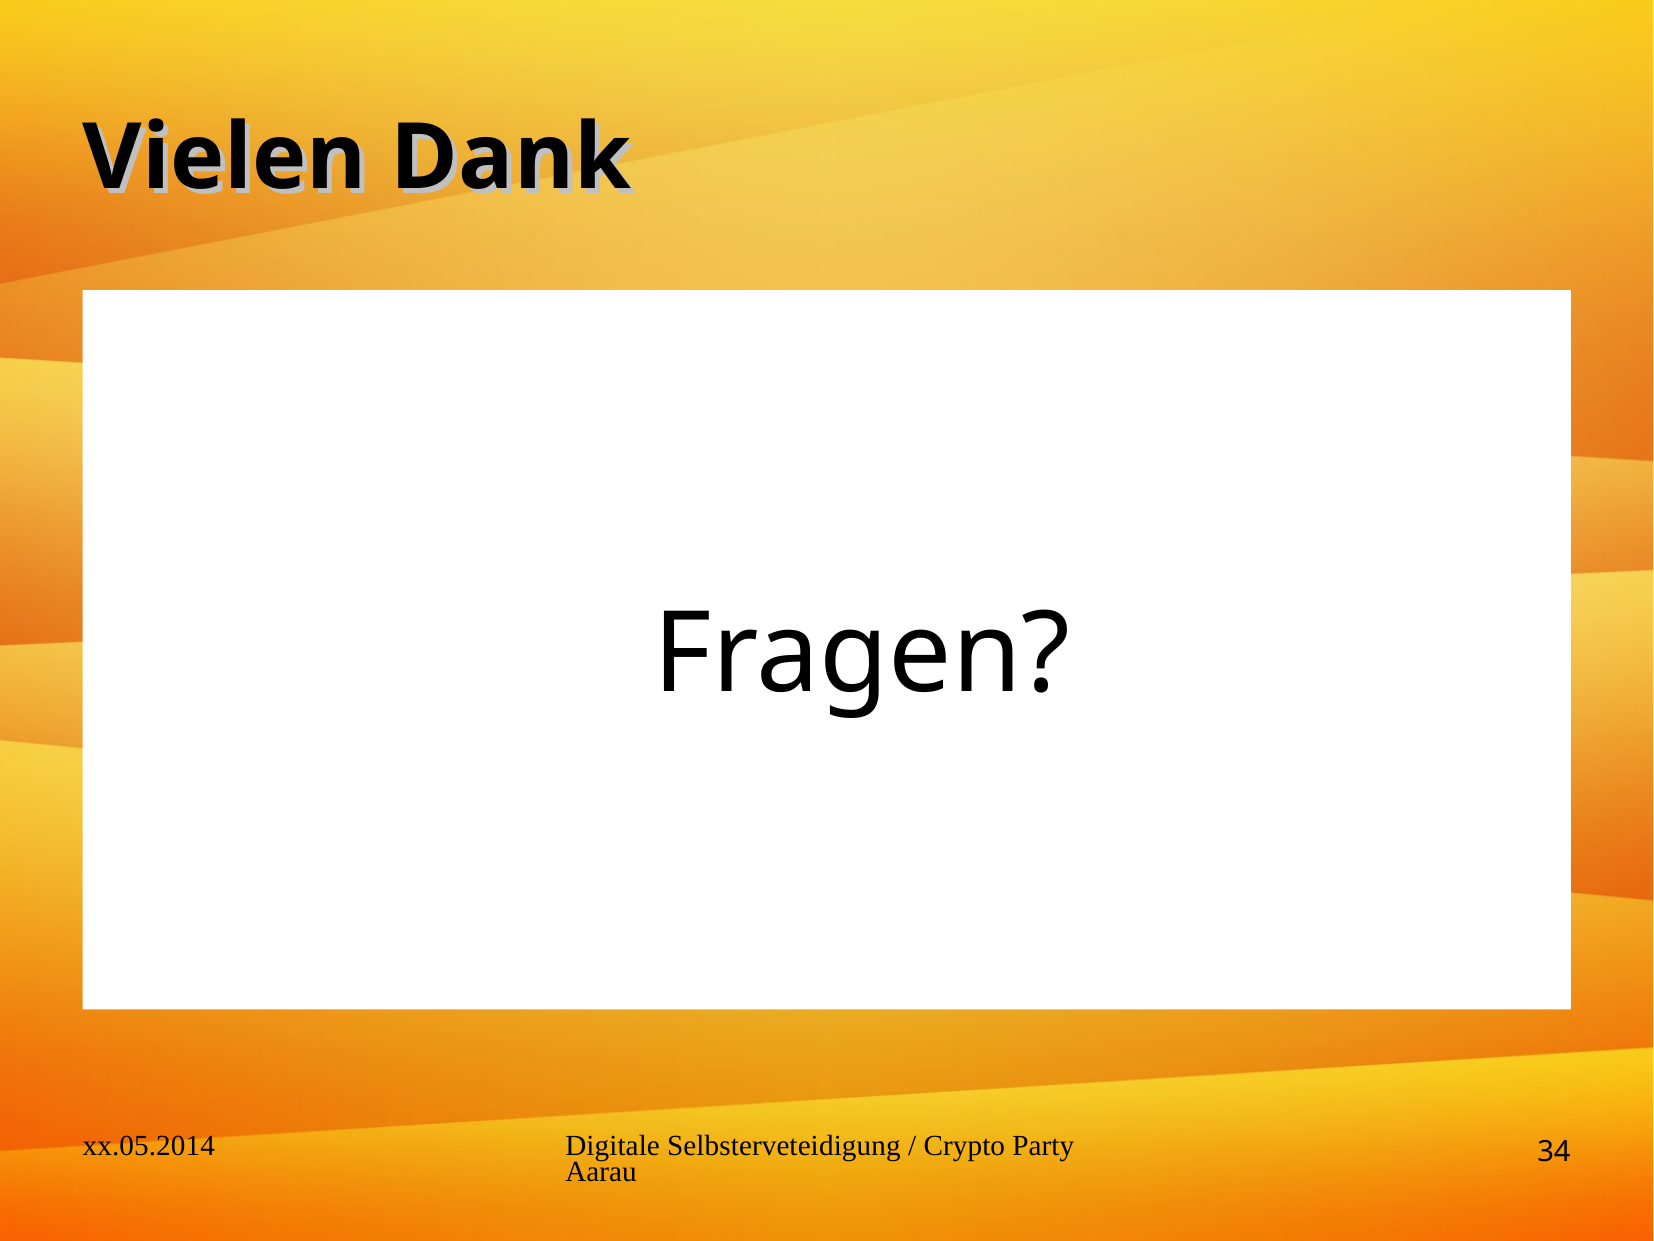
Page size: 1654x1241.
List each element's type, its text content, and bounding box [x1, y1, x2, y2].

list Fragen? [82, 290, 1571, 1010]
title Vielen Dank [82, 49, 1571, 257]
picture [0, 0, 1654, 1241]
